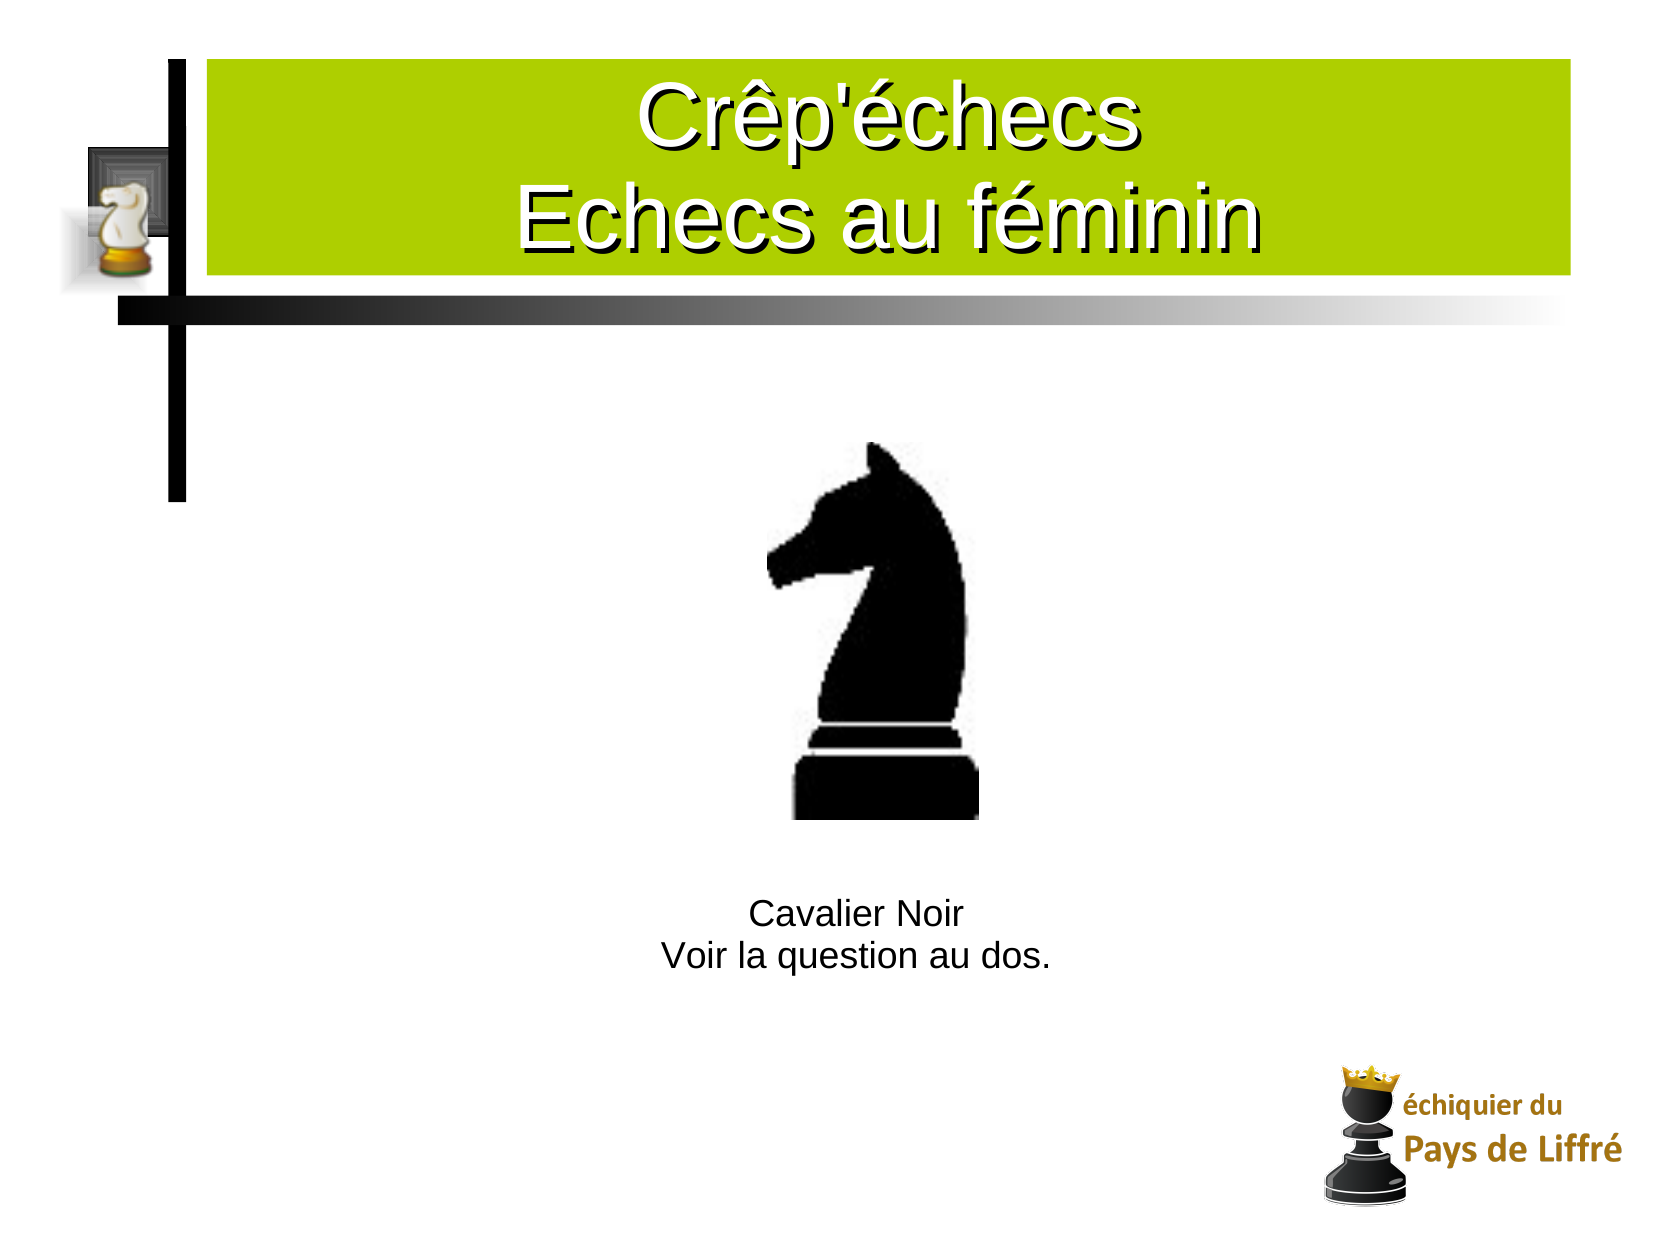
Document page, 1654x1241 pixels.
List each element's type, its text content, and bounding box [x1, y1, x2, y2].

text_box Cavalier Noir Voir la question au dos. [324, 885, 1388, 985]
picture [1323, 1060, 1624, 1211]
picture [767, 442, 979, 820]
picture [72, 177, 168, 282]
title Crêp'échecs Echecs au féminin [206, 59, 1571, 276]
